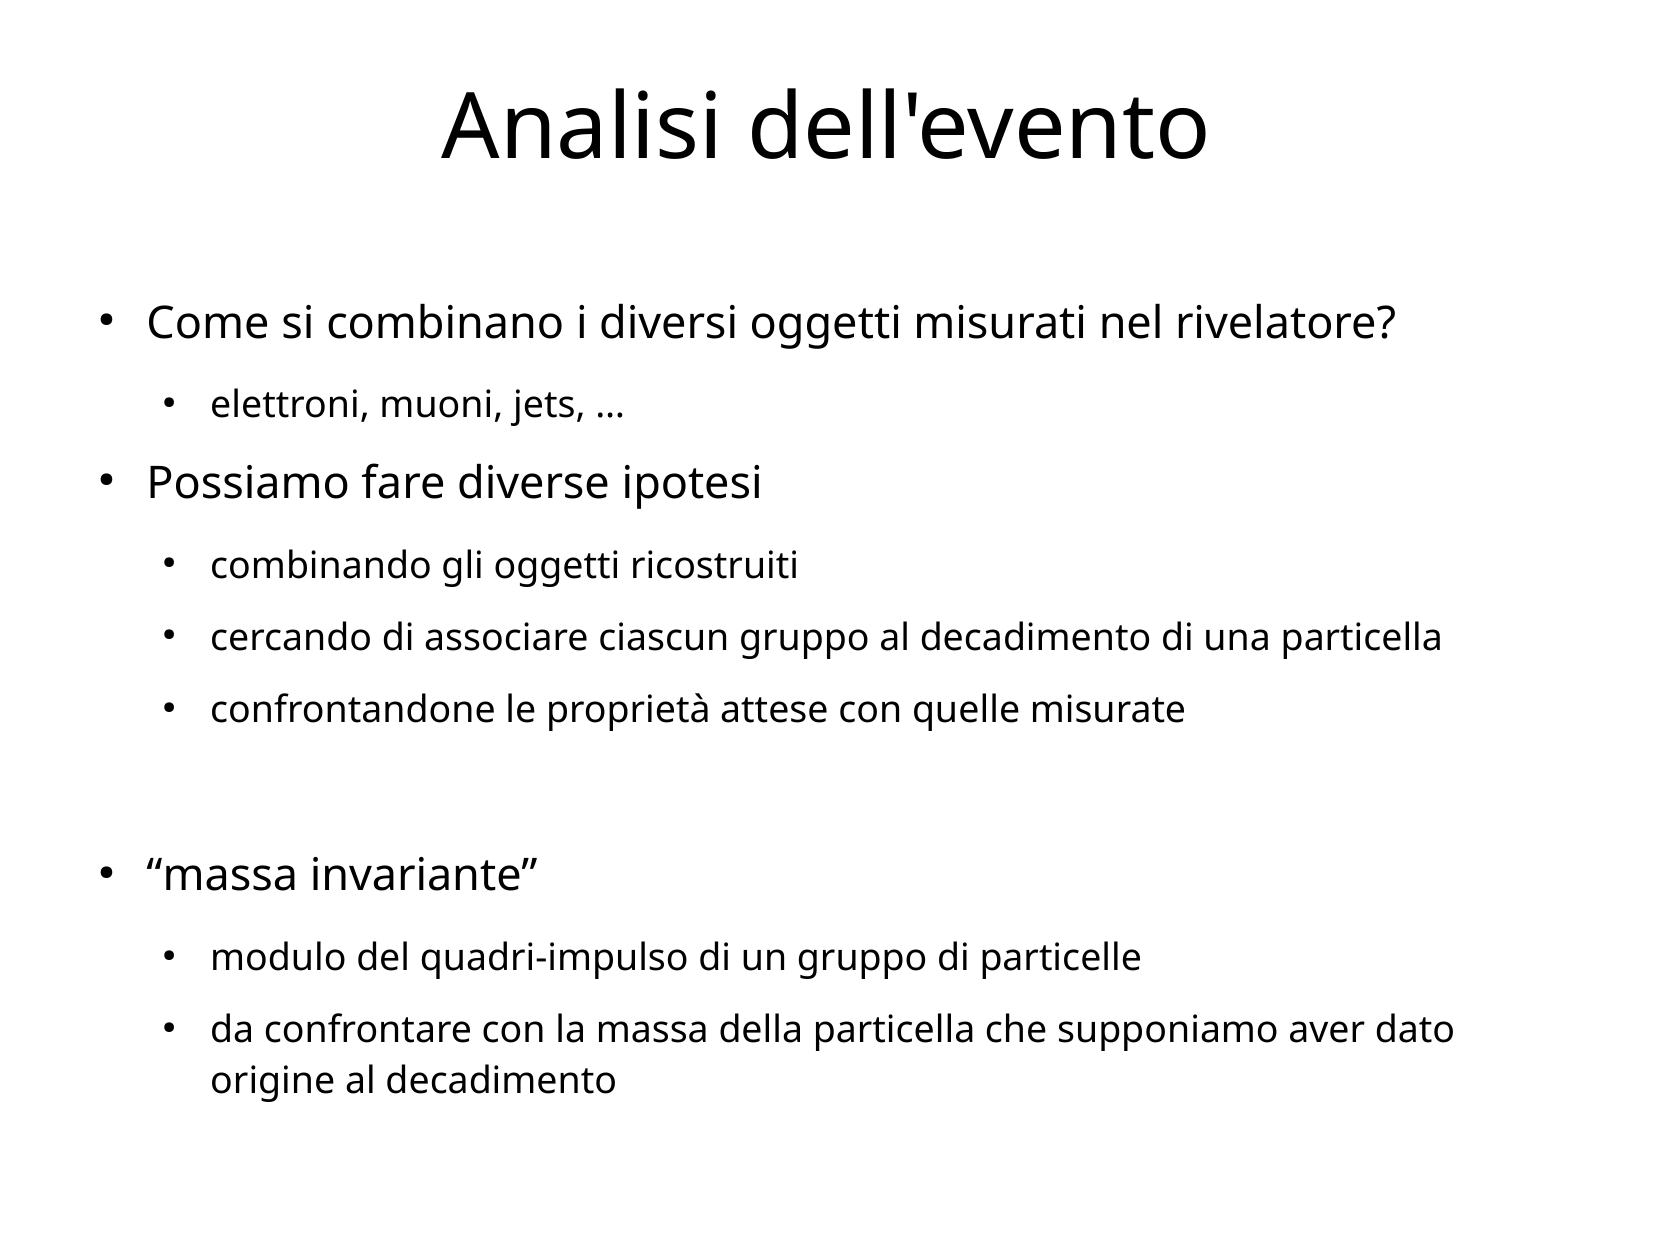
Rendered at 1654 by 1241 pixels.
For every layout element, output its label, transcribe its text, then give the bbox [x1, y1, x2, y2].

list Come si combinano i diversi oggetti misurati nel rivelatore? elettroni, muoni, jets, … Possiamo fare diverse ipotesi combinando gli oggetti ricostruiti cercando di associare ciascun gruppo al decadimento di una particella confrontandone le proprietà attese con quelle misurate “massa invariante” modulo del quadri-impulso di un gruppo di particelle da confrontare con la massa della particella che supponiamo aver dato origine al decadimento [82, 290, 1571, 1109]
title Analisi dell'evento [82, 19, 1571, 227]
